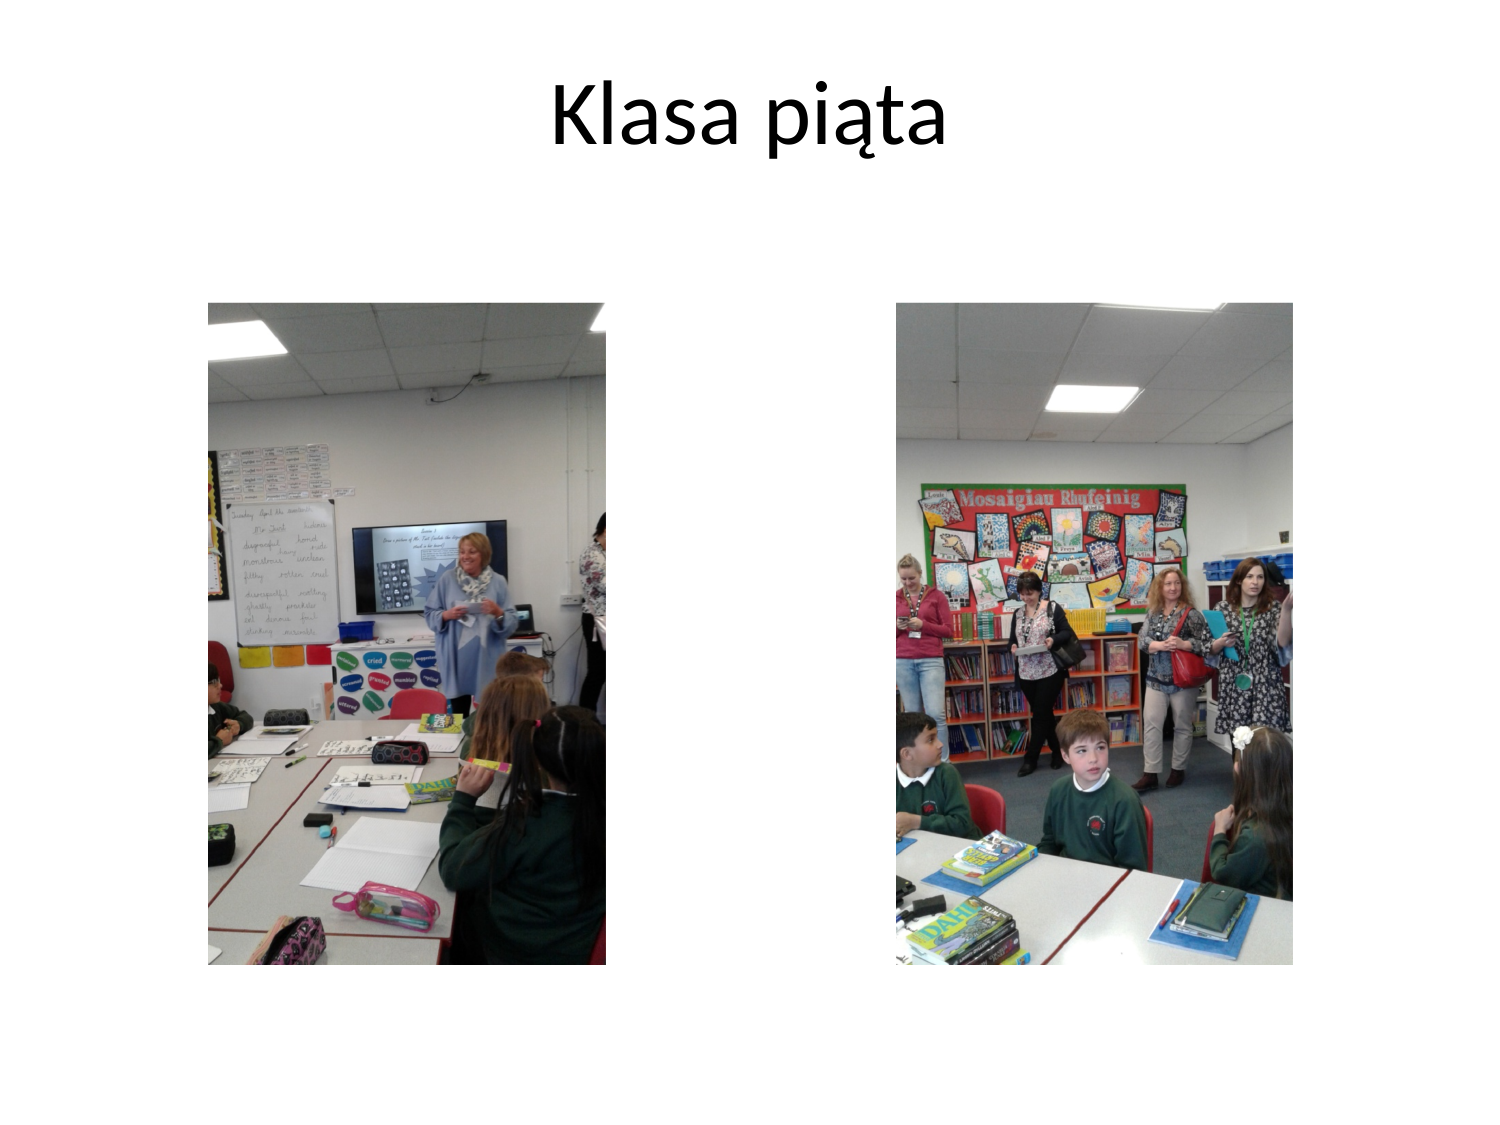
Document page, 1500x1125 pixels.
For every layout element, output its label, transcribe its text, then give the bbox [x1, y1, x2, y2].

title Klasa piąta [75, 45, 1425, 233]
picture [207, 302, 606, 965]
picture [895, 302, 1293, 965]
